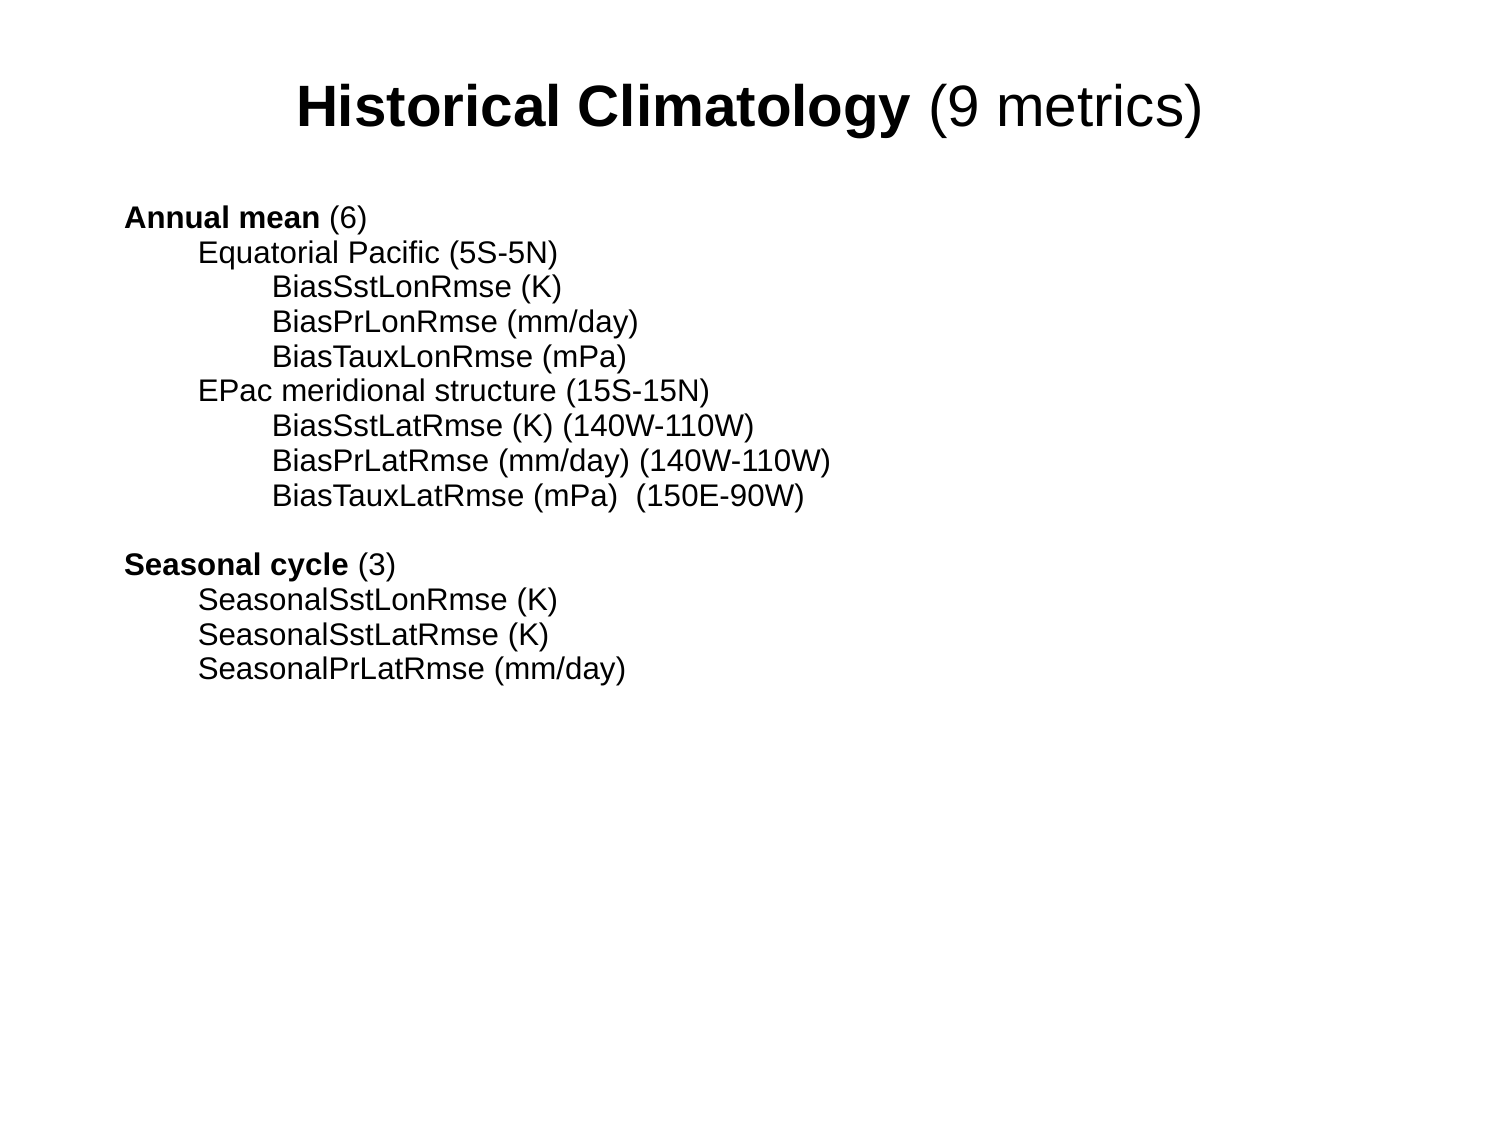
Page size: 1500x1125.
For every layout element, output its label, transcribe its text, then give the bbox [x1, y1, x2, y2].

title Historical Climatology (9 metrics) [25, 60, 1476, 146]
text_box Annual mean (6) Equatorial Pacific (5S-5N) BiasSstLonRmse (K) BiasPrLonRmse (mm/day) BiasTauxLonRmse (mPa) EPac meridional structure (15S-15N) BiasSstLatRmse (K) (140W-110W) BiasPrLatRmse (mm/day) (140W-110W) BiasTauxLatRmse (mPa) (150E-90W) Seasonal cycle (3) SeasonalSstLonRmse (K) SeasonalSstLatRmse (K) SeasonalPrLatRmse (mm/day) [109, 192, 1455, 1003]
